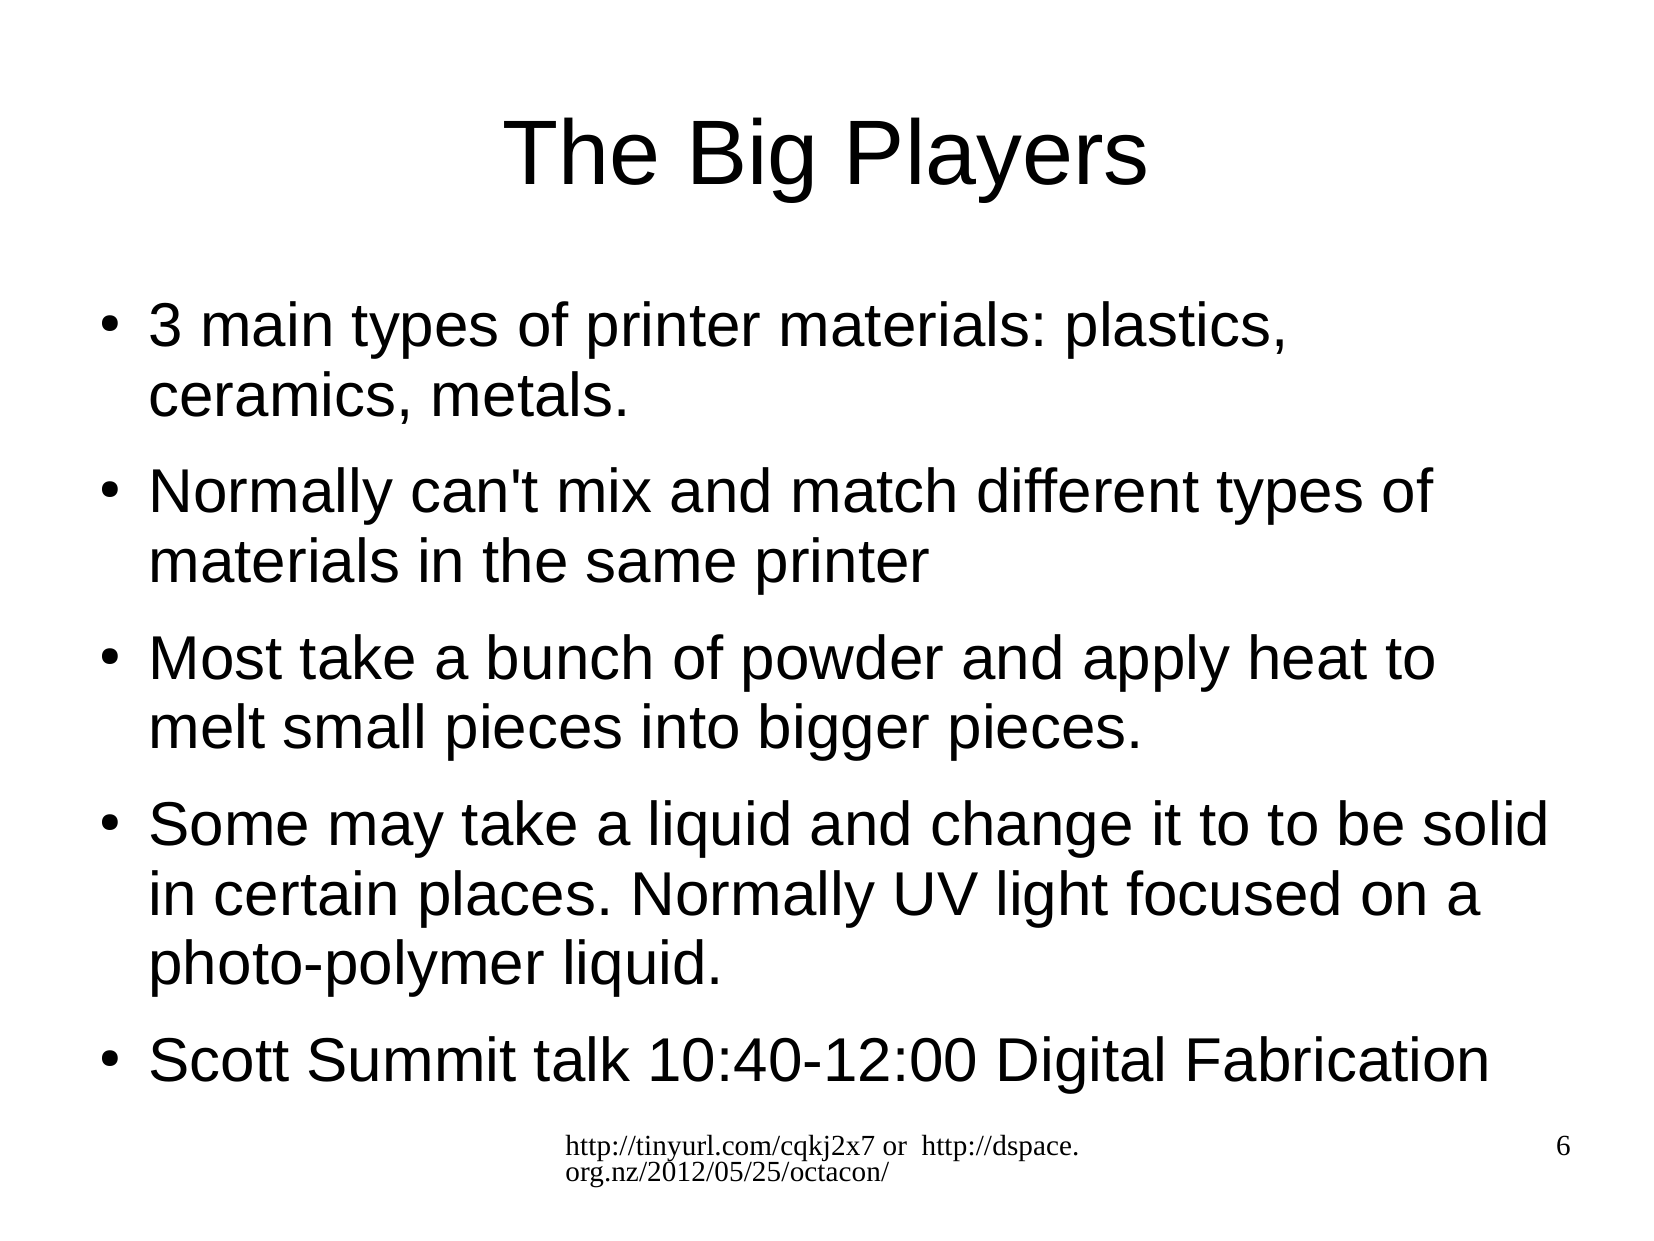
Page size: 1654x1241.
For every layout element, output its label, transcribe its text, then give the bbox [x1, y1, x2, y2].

list 3 main types of printer materials: plastics, ceramics, metals. Normally can't mix and match different types of materials in the same printer Most take a bunch of powder and apply heat to melt small pieces into bigger pieces. Some may take a liquid and change it to to be solid in certain places. Normally UV light focused on a photo-polymer liquid. Scott Summit talk 10:40-12:00 Digital Fabrication [82, 290, 1571, 1109]
title The Big Players [82, 49, 1571, 257]
